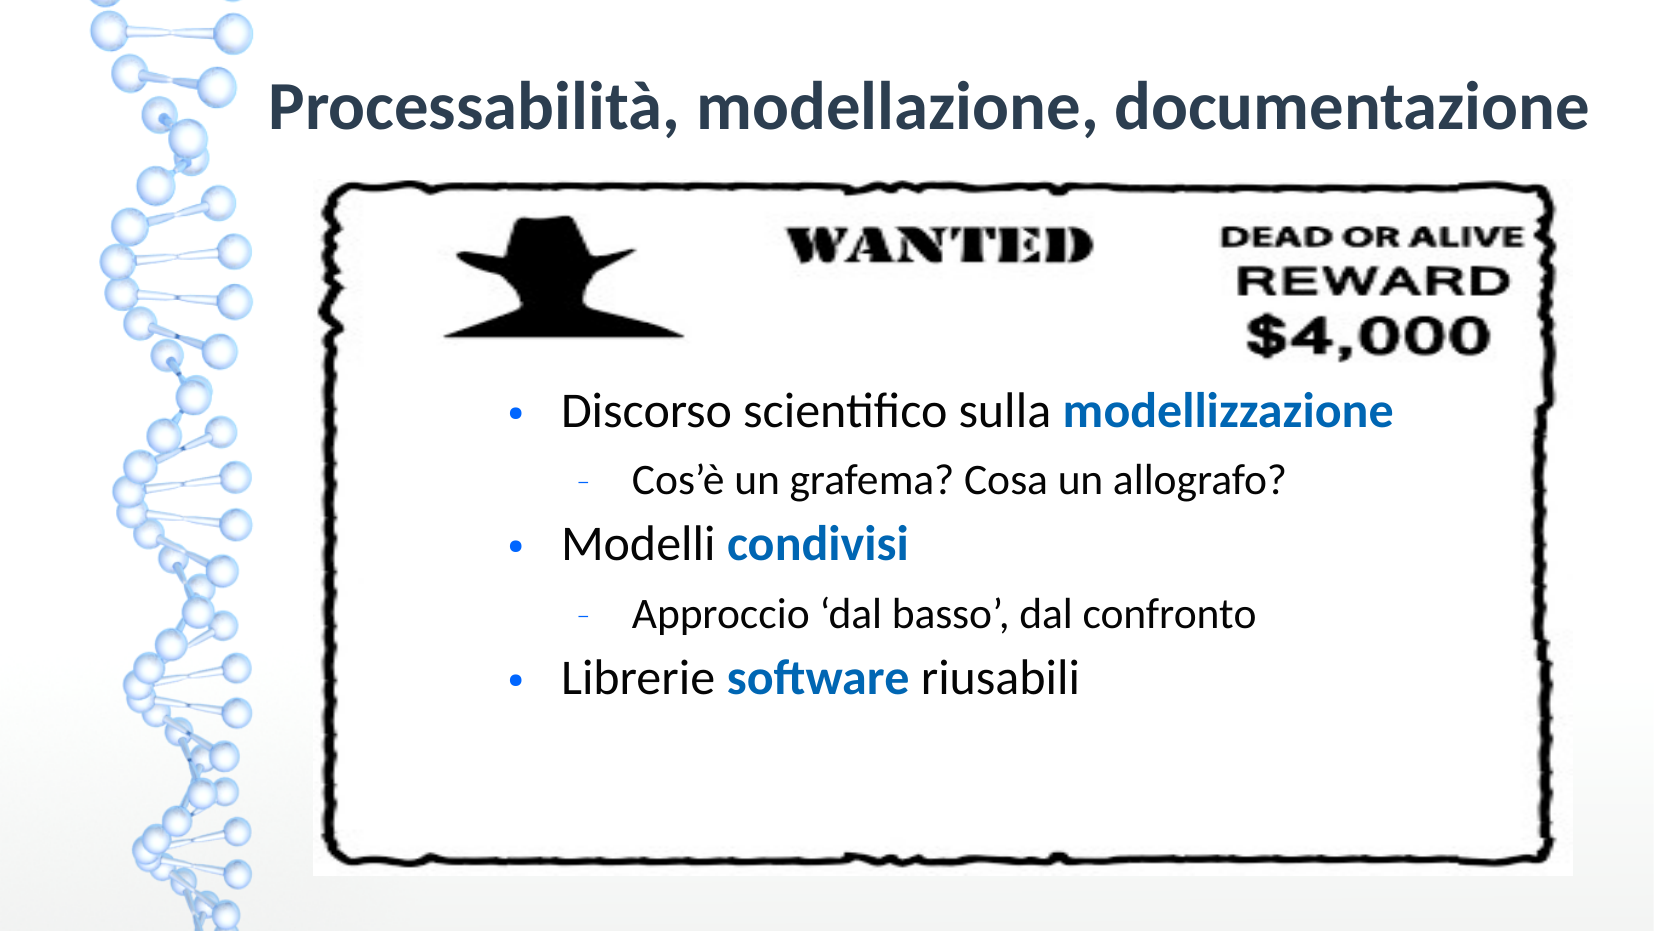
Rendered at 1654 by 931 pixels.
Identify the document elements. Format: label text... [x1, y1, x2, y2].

list Discorso scientifico sulla modellizzazione Cos’è un grafema? Cosa un allografo? Modelli condivisi Approccio ‘dal basso’, dal confronto Librerie software riusabili [490, 389, 1512, 887]
title Processabilità, modellazione, documentazione [265, 35, 1595, 189]
picture [0, 0, 1654, 931]
